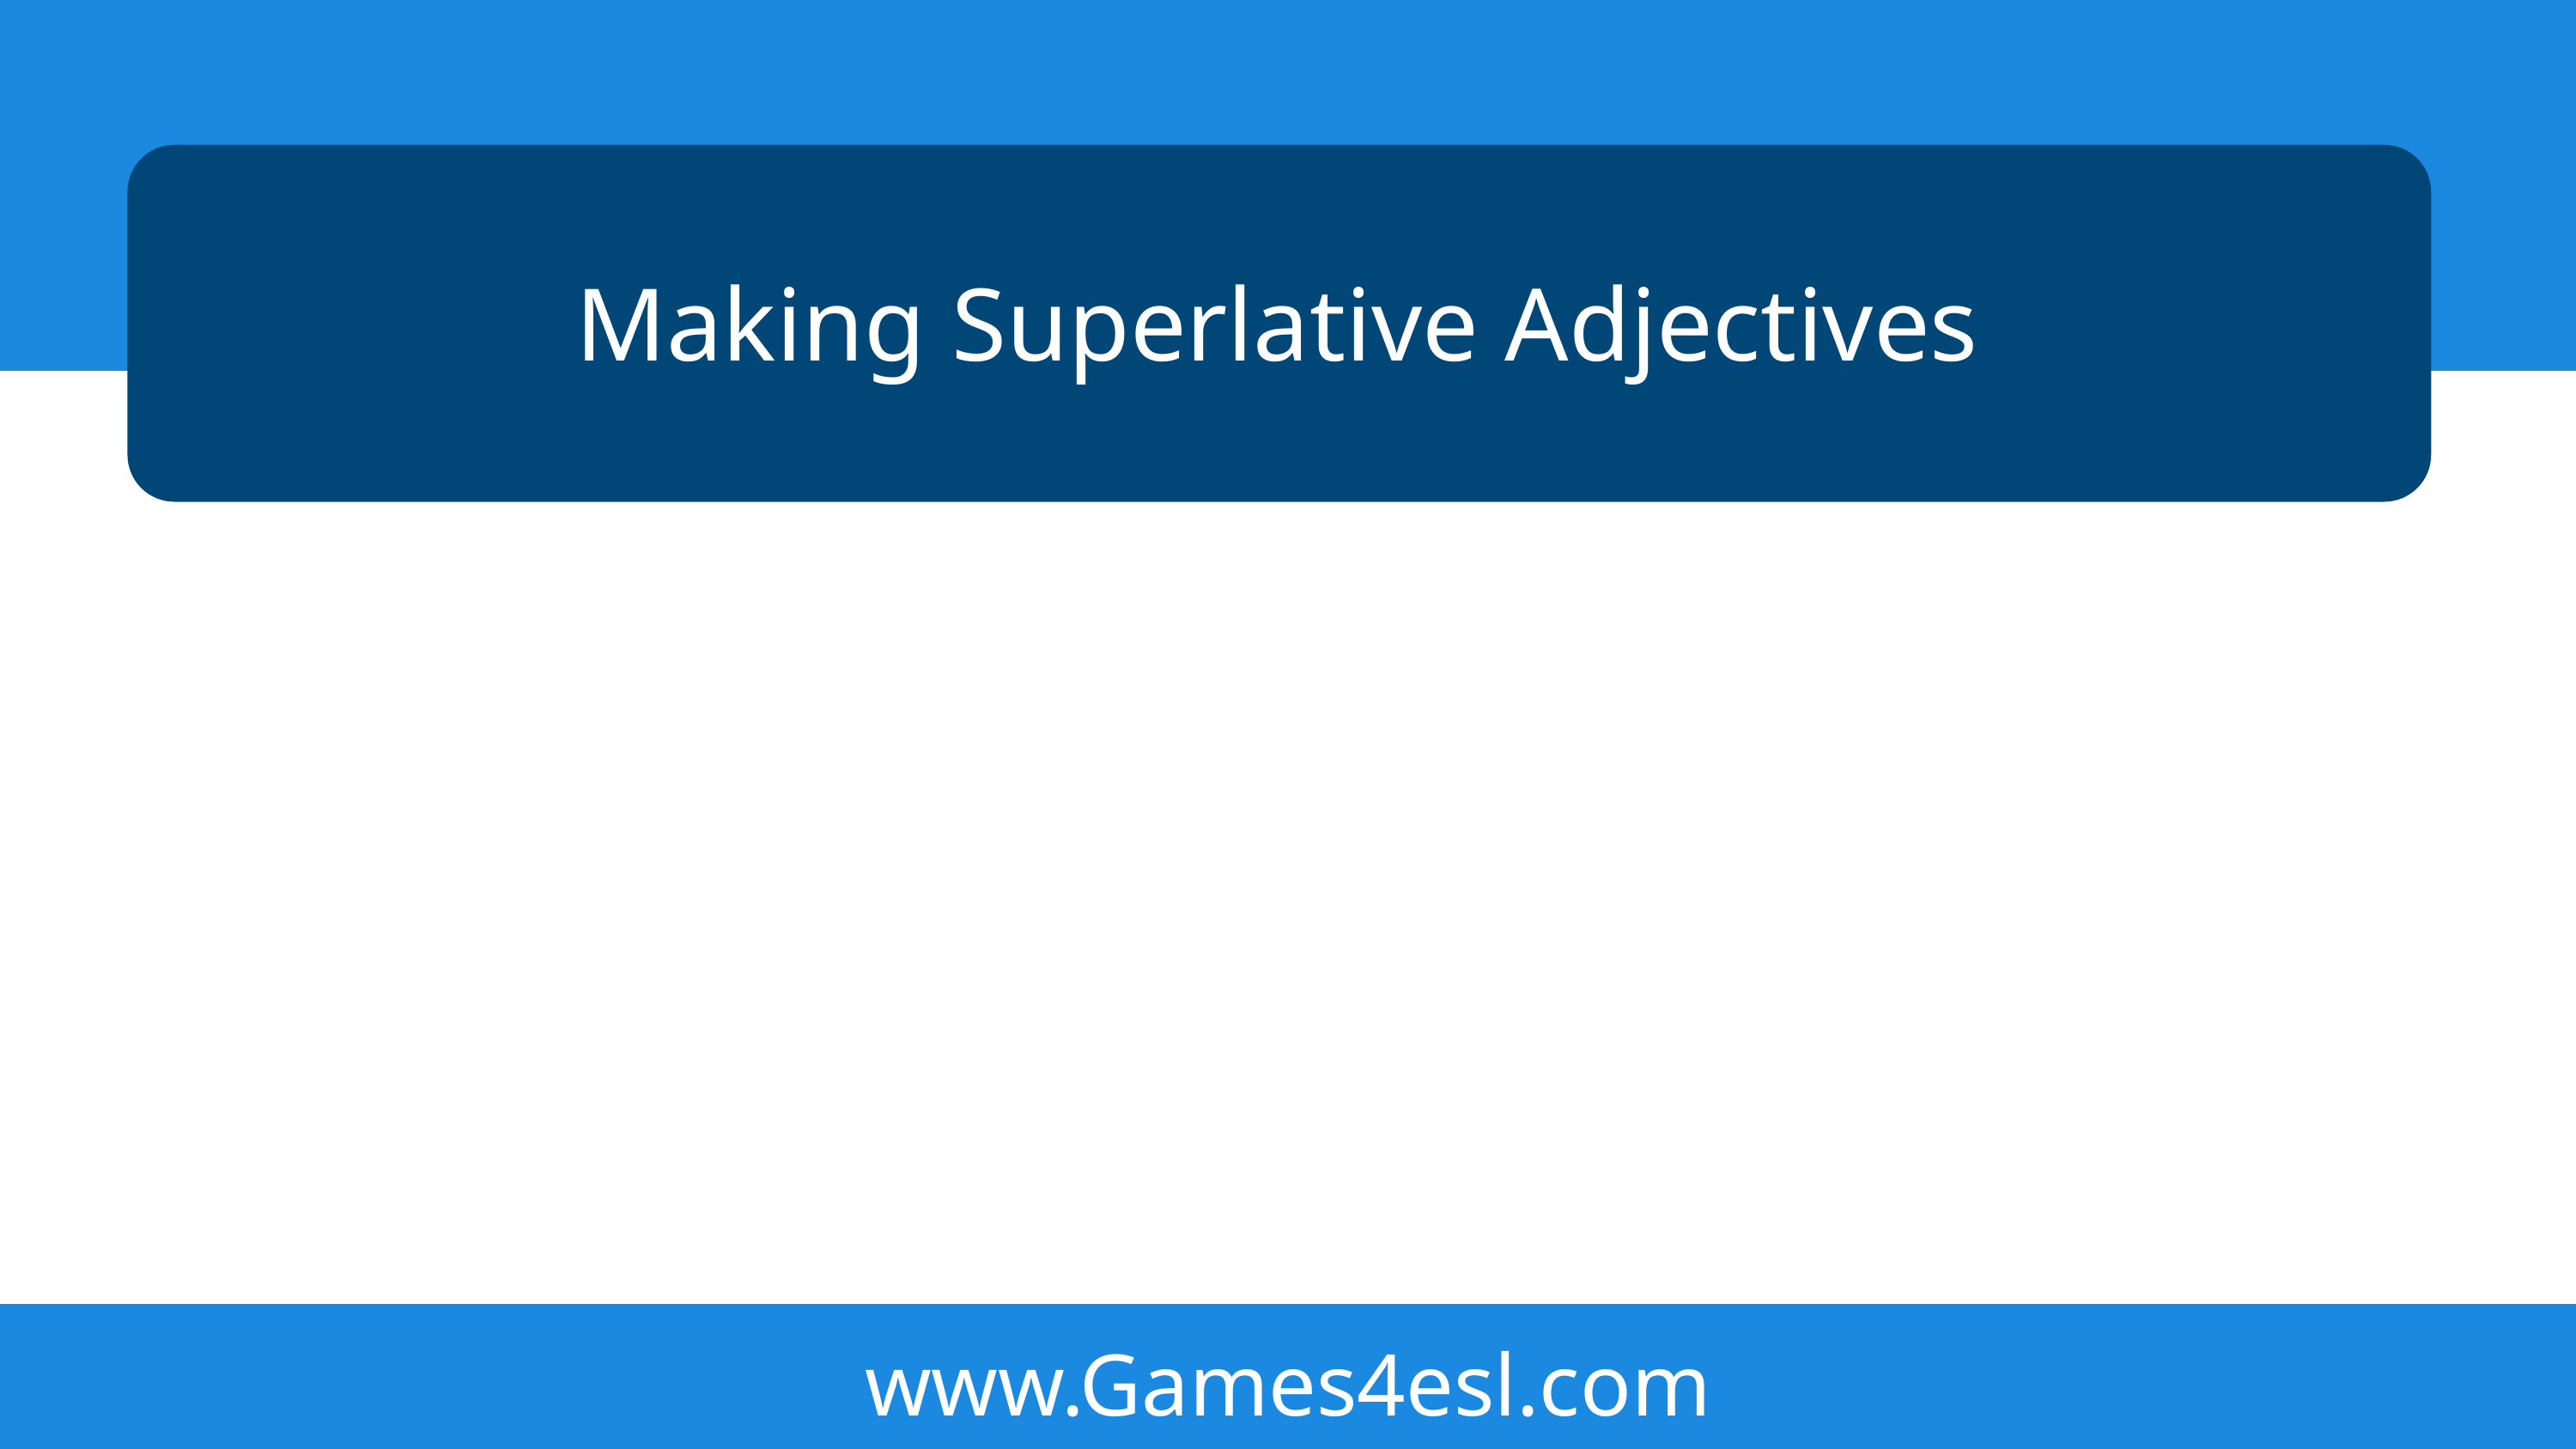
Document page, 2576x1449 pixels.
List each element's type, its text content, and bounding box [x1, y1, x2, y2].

text_box [0, 0, 2576, 502]
text_box www.Games4esl.com [842, 1314, 1734, 1426]
text_box [0, 1304, 2576, 1449]
text_box Making Superlative Adjectives [197, 270, 2358, 383]
